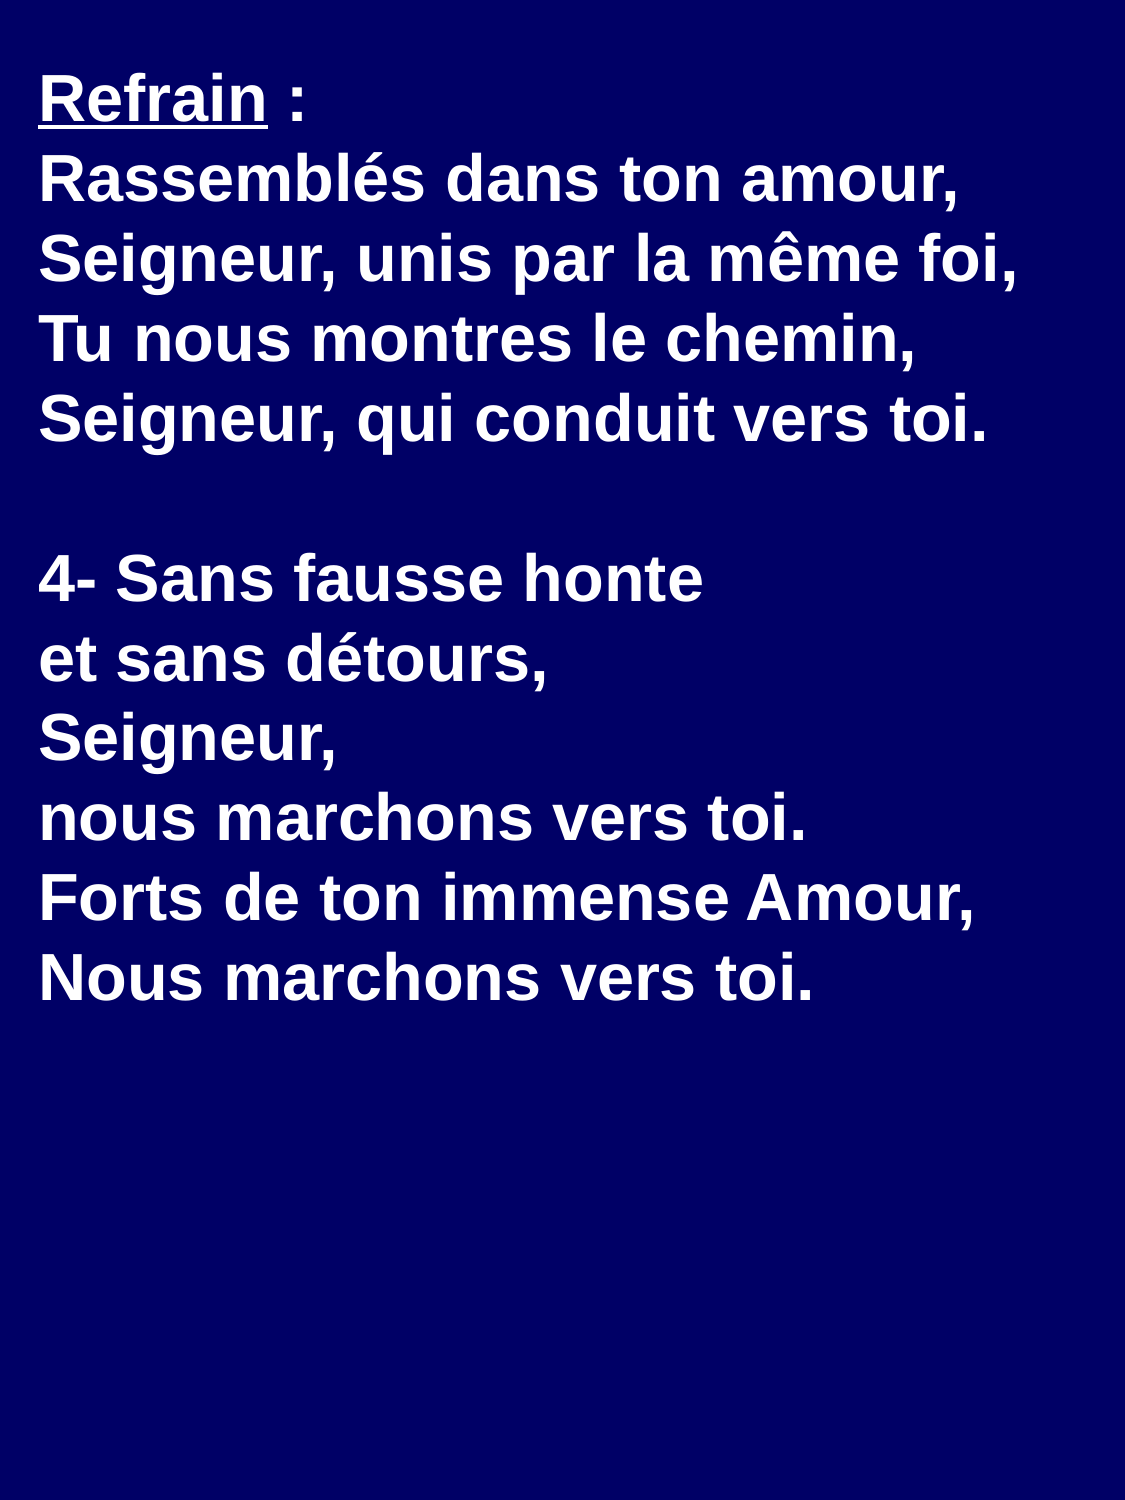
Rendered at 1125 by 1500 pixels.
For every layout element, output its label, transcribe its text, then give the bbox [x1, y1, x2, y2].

text_box Refrain : Rassemblés dans ton amour, Seigneur, unis par la même foi, Tu nous montres le chemin, Seigneur, qui conduit vers toi. 4- Sans fausse honte et sans détours, Seigneur, nous marchons vers toi. Forts de ton immense Amour, Nous marchons vers toi. [23, 47, 1125, 1500]
